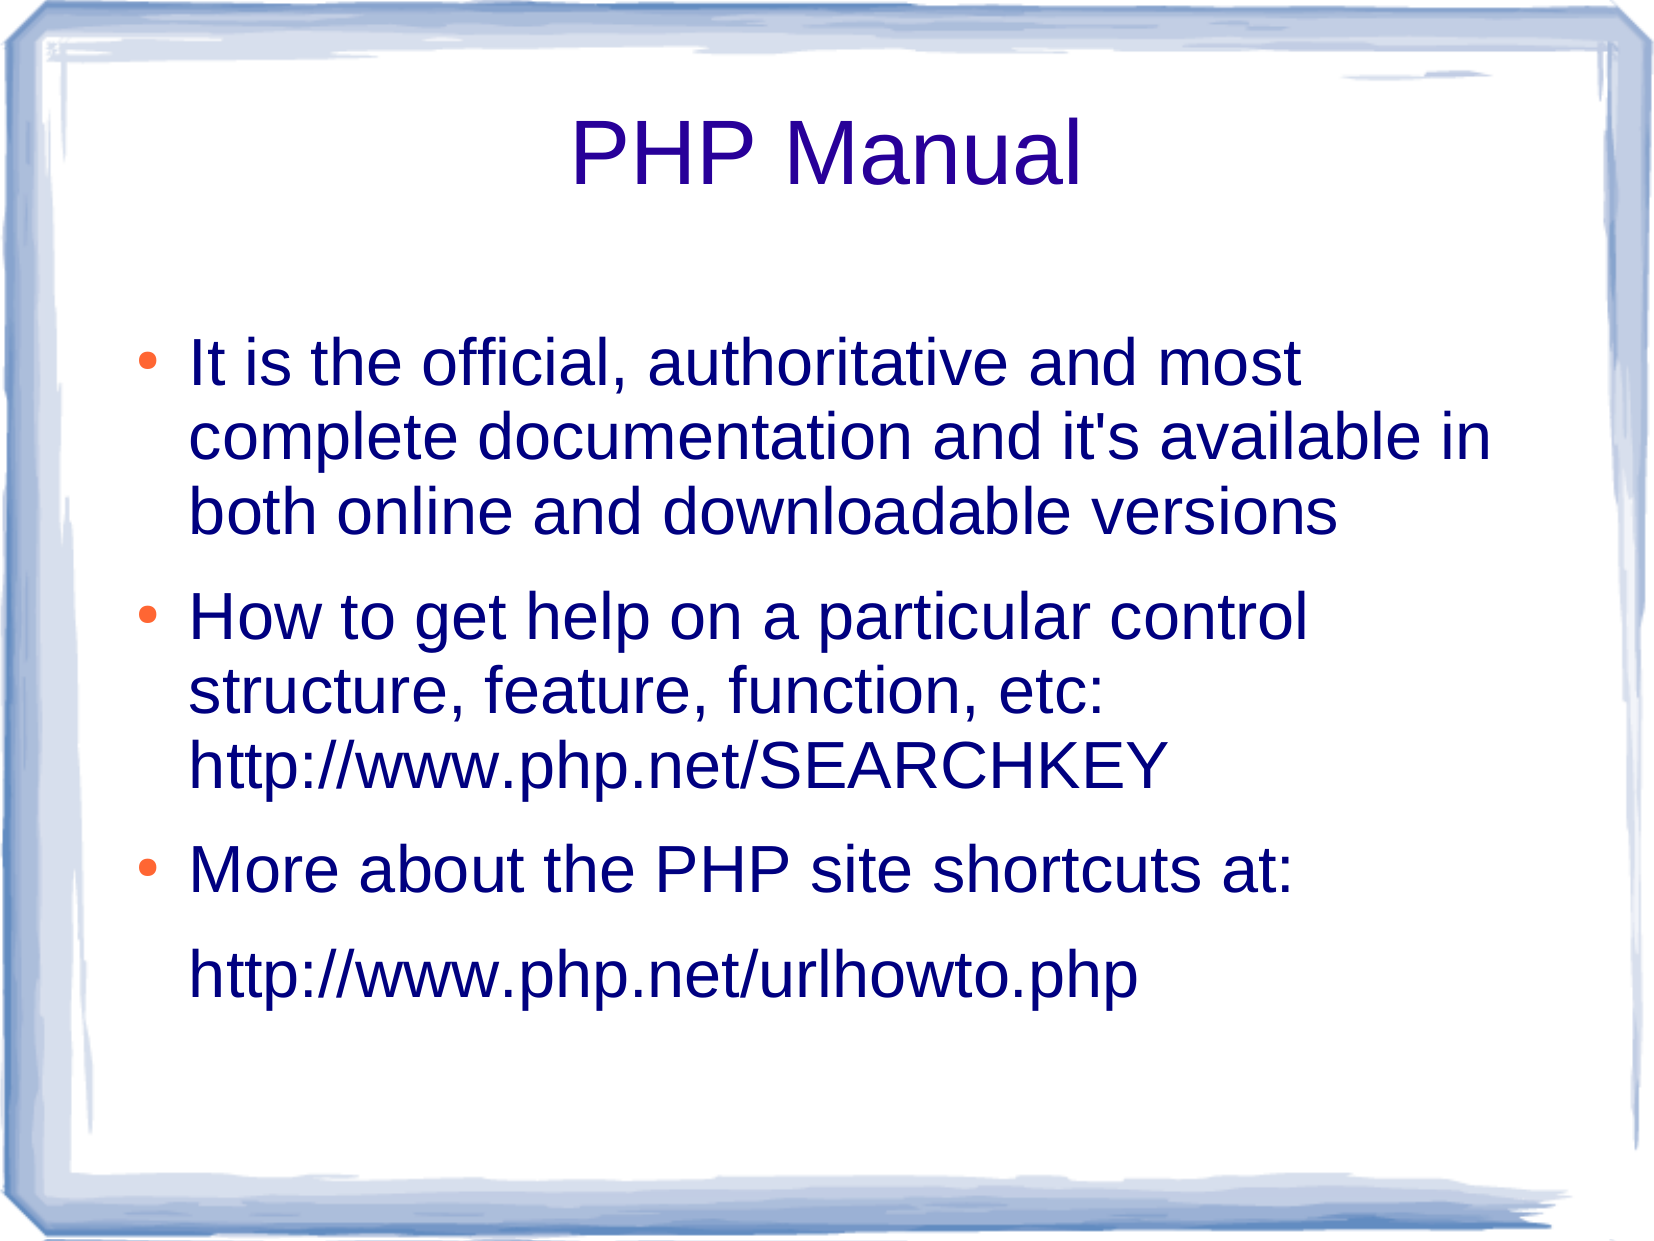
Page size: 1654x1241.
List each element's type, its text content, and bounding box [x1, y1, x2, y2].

picture [0, 0, 1654, 1241]
list It is the official, authoritative and most complete documentation and it's available in both online and downloadable versions How to get help on a particular control structure, feature, function, etc: http://www.php.net/SEARCHKEY More about the PHP site shortcuts at: http://www.php.net/urlhowto.php [118, 324, 1571, 1144]
title PHP Manual [82, 49, 1571, 257]
